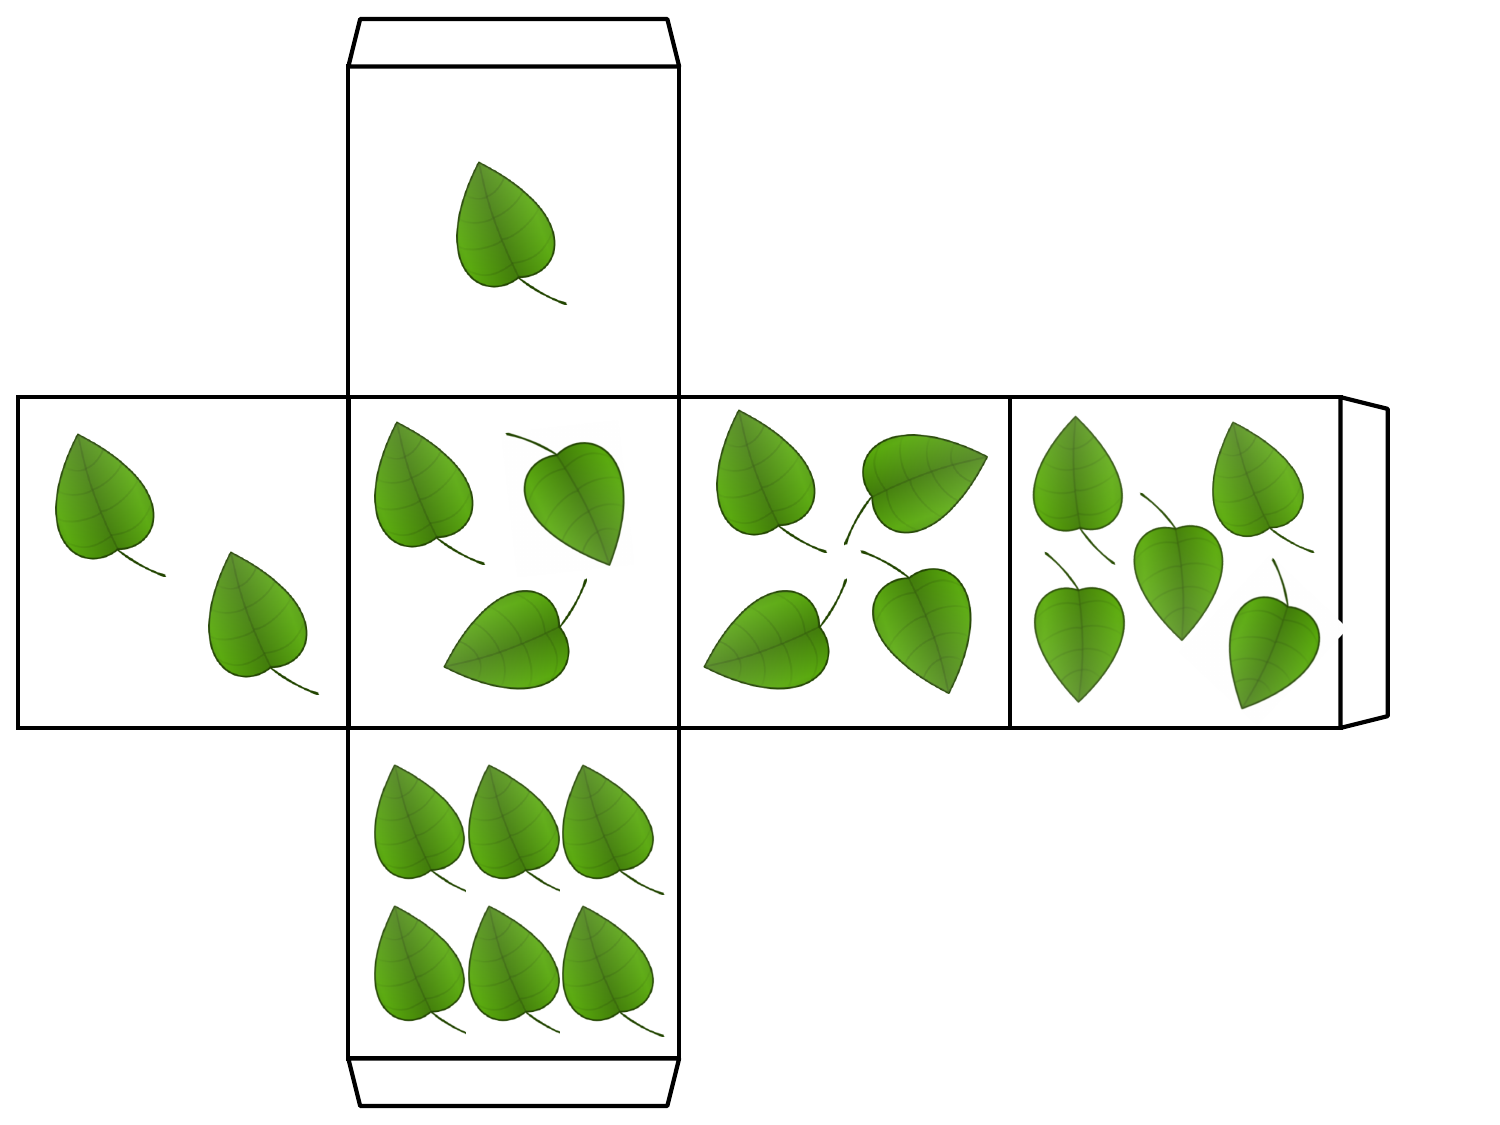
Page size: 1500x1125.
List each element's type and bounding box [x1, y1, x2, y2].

picture [53, 432, 170, 577]
picture [372, 763, 668, 896]
picture [372, 420, 489, 565]
picture [844, 432, 989, 549]
picture [856, 550, 973, 695]
picture [442, 420, 634, 691]
picture [372, 904, 668, 1038]
picture [997, 408, 1348, 725]
picture [454, 160, 571, 305]
picture [702, 574, 847, 691]
text_box [17, 19, 1388, 1106]
picture [206, 550, 323, 695]
picture [714, 408, 831, 553]
